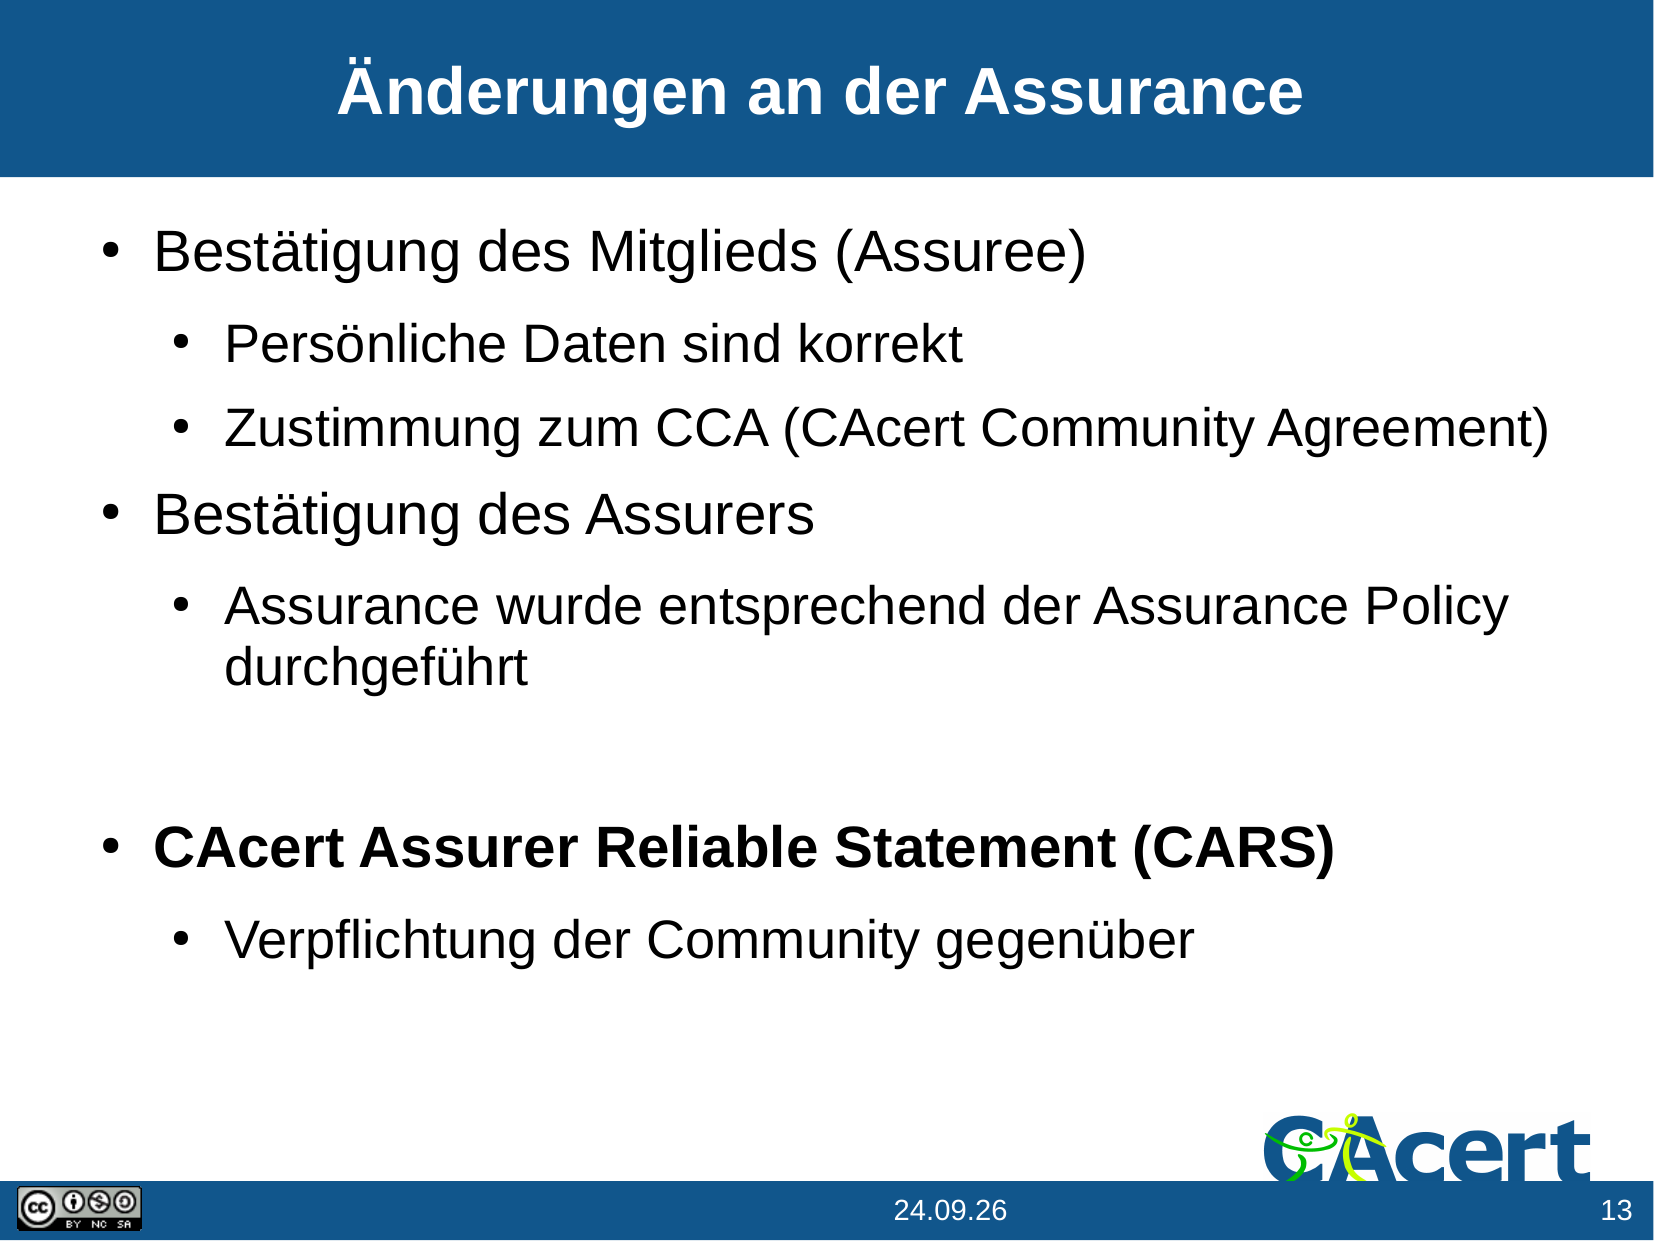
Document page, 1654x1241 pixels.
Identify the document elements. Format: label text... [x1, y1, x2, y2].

list Bestätigung des Mitglieds (Assuree) Persönliche Daten sind korrekt Zustimmung zum CCA (CAcert Community Agreement) Bestätigung des Assurers Assurance wurde entsprechend der Assurance Policy durchgeführt CAcert Assurer Reliable Statement (CARS) Verpflichtung der Community gegenüber [82, 218, 1571, 1077]
title Änderungen an der Assurance [76, 17, 1565, 166]
picture [1263, 1112, 1591, 1181]
picture [17, 1186, 142, 1231]
